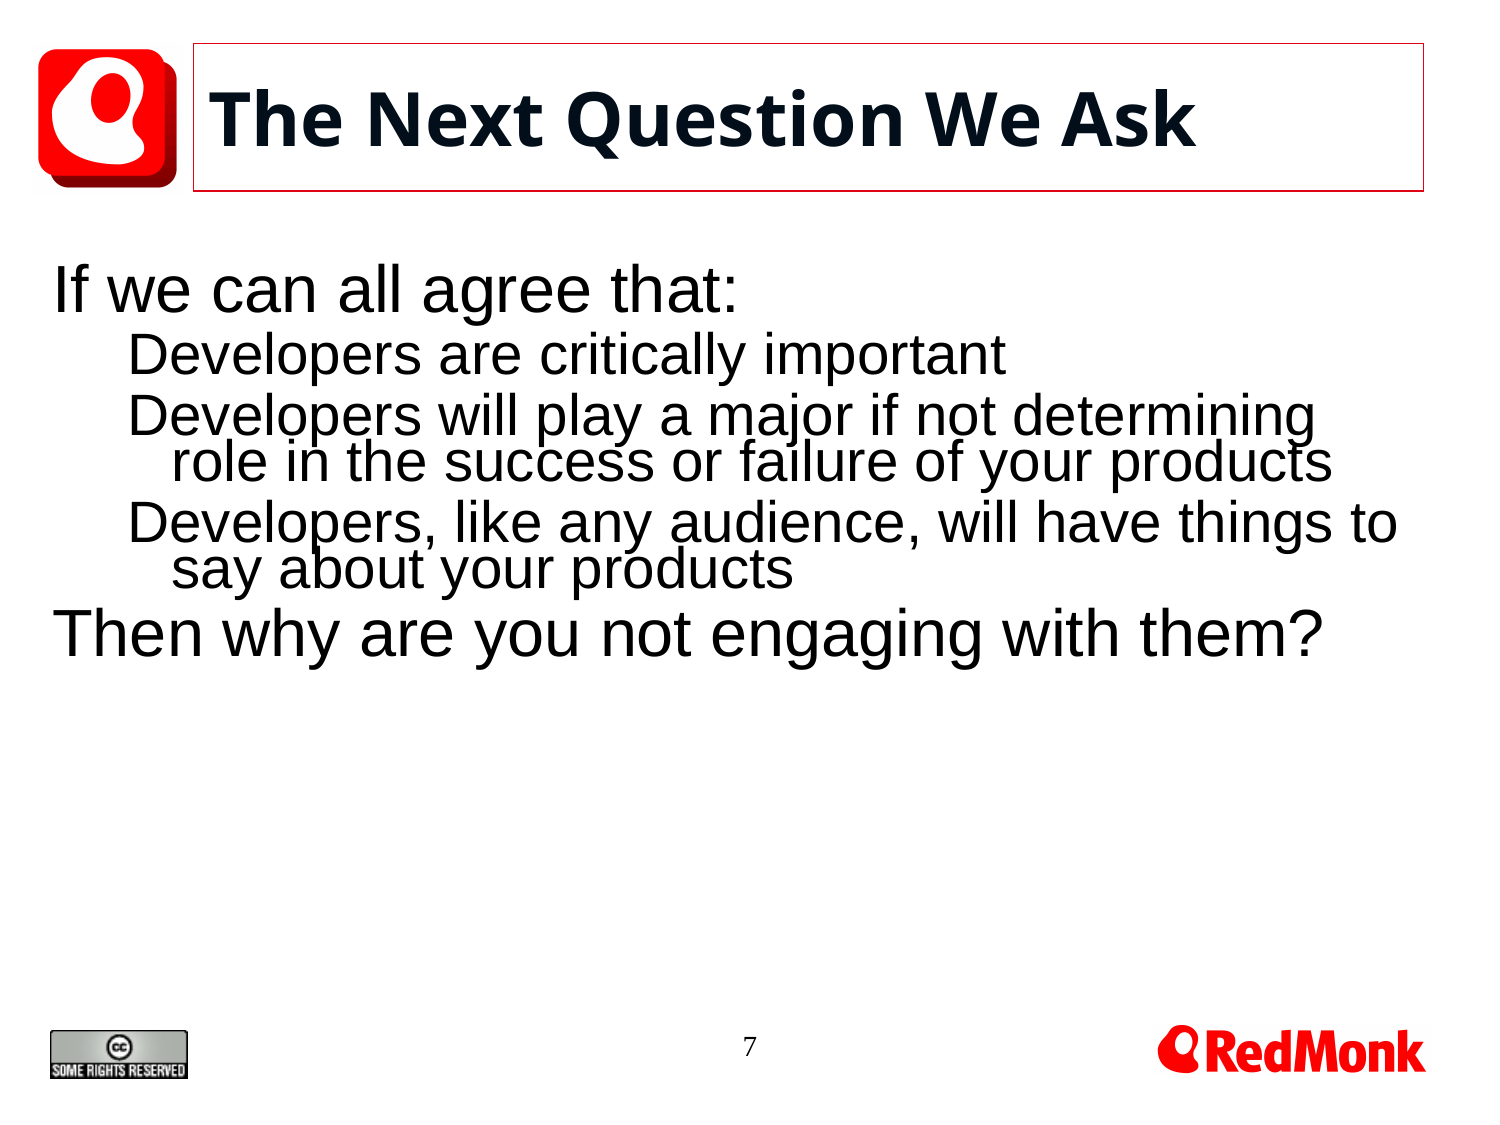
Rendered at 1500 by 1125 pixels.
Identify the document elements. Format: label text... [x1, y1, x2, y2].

picture [33, 42, 183, 197]
picture [1151, 1023, 1433, 1075]
picture [50, 1030, 188, 1079]
list If we can all agree that: Developers are critically important Developers will play a major if not determining role in the success or failure of your products Developers, like any audience, will have things to say about your products Then why are you not engaging with them? [37, 262, 1425, 1006]
title The Next Question We Ask [193, 43, 1424, 191]
